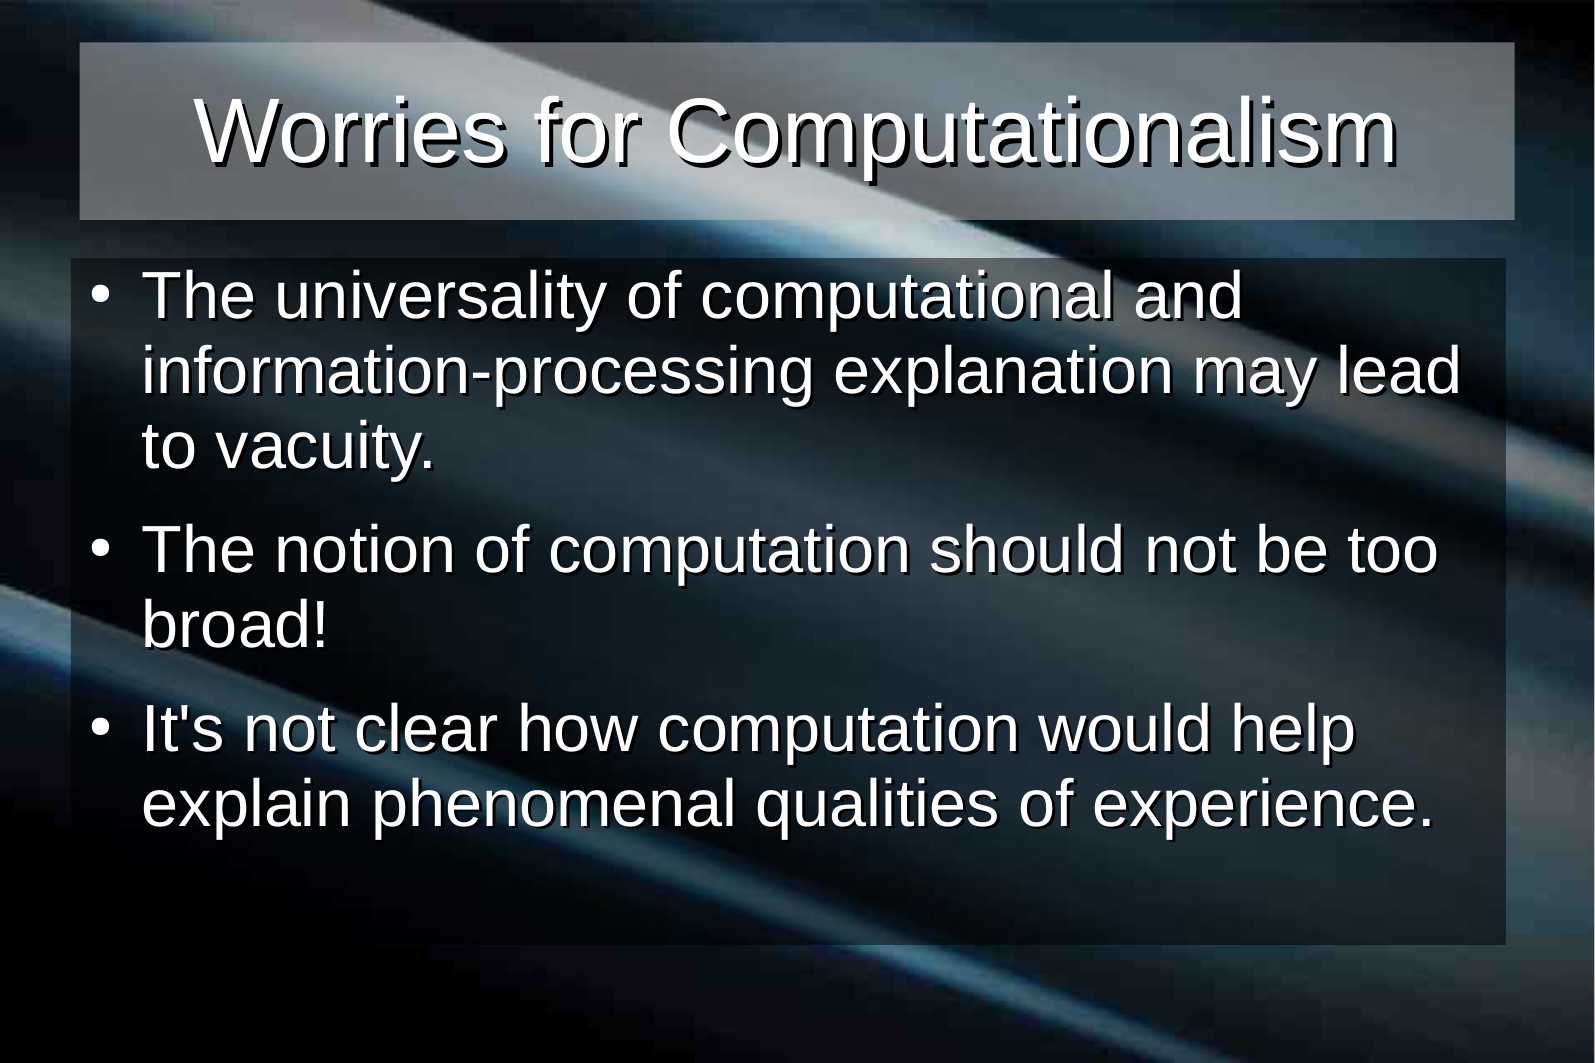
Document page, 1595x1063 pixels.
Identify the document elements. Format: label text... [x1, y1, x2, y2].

list The universality of computational and information-processing explanation may lead to vacuity. The notion of computation should not be too broad! It's not clear how computation would help explain phenomenal qualities of experience. [70, 258, 1506, 945]
title Worries for Computationalism [79, 42, 1515, 220]
picture [0, 0, 1595, 1063]
